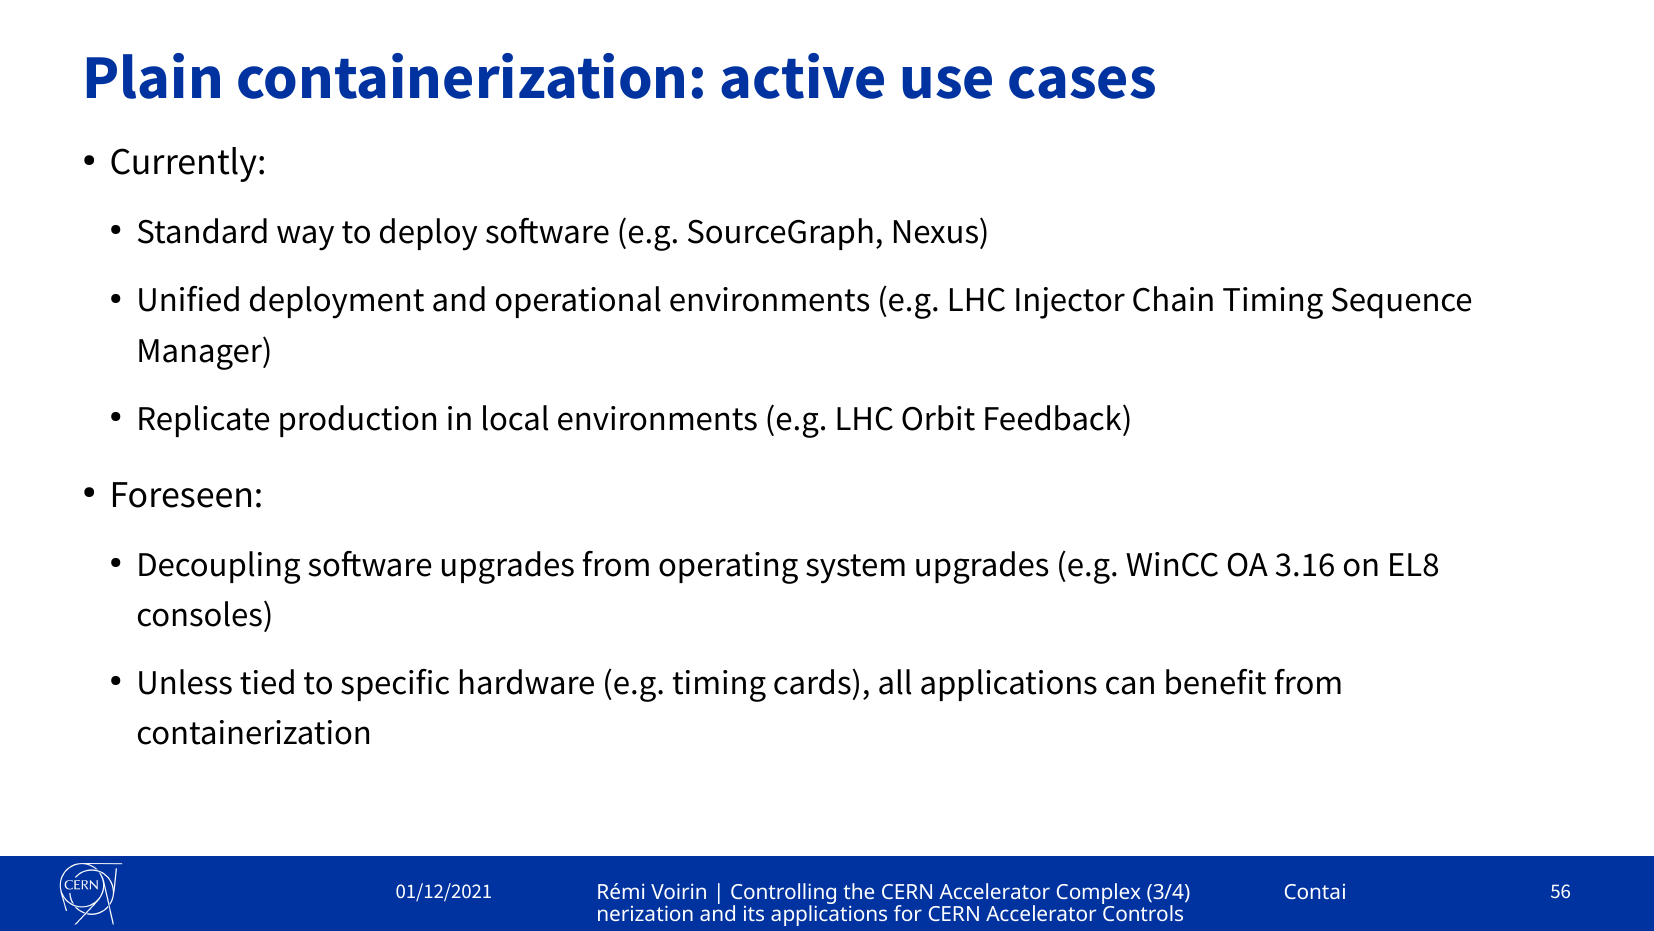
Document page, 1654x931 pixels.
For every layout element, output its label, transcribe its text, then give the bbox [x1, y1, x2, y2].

picture [56, 859, 127, 928]
list Currently: Standard way to deploy software (e.g. SourceGraph, Nexus) Unified deployment and operational environments (e.g. LHC Injector Chain Timing Sequence Manager) Replicate production in local environments (e.g. LHC Orbit Feedback) Foreseen: Decoupling software upgrades from operating system upgrades (e.g. WinCC OA 3.16 on EL8 consoles) Unless tied to specific hardware (e.g. timing cards), all applications can benefit from containerization [82, 129, 1536, 758]
title Plain containerization: active use cases [82, 37, 1571, 193]
